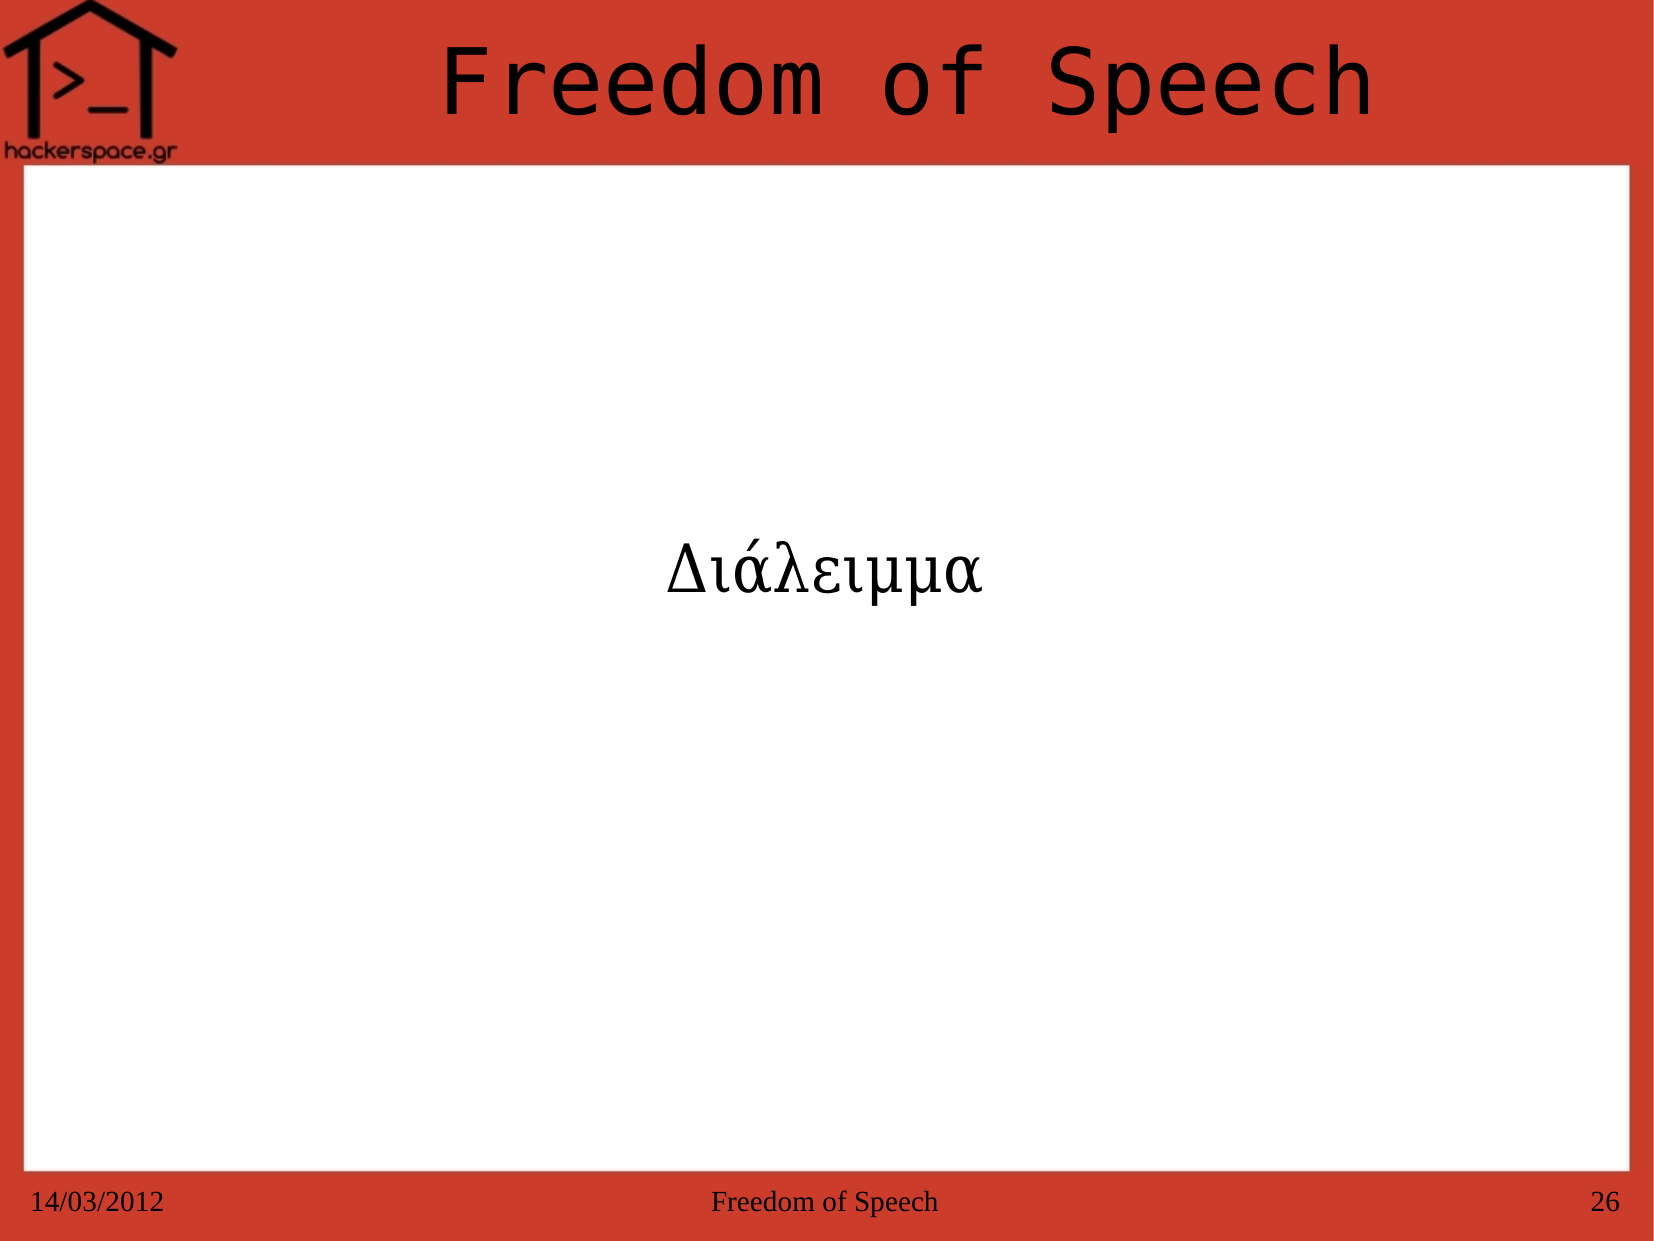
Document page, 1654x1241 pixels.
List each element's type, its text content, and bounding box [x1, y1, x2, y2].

list Διάλειμμα [60, 195, 1591, 1141]
picture [0, 0, 1654, 1241]
title Freedom of Speech [195, 15, 1621, 151]
